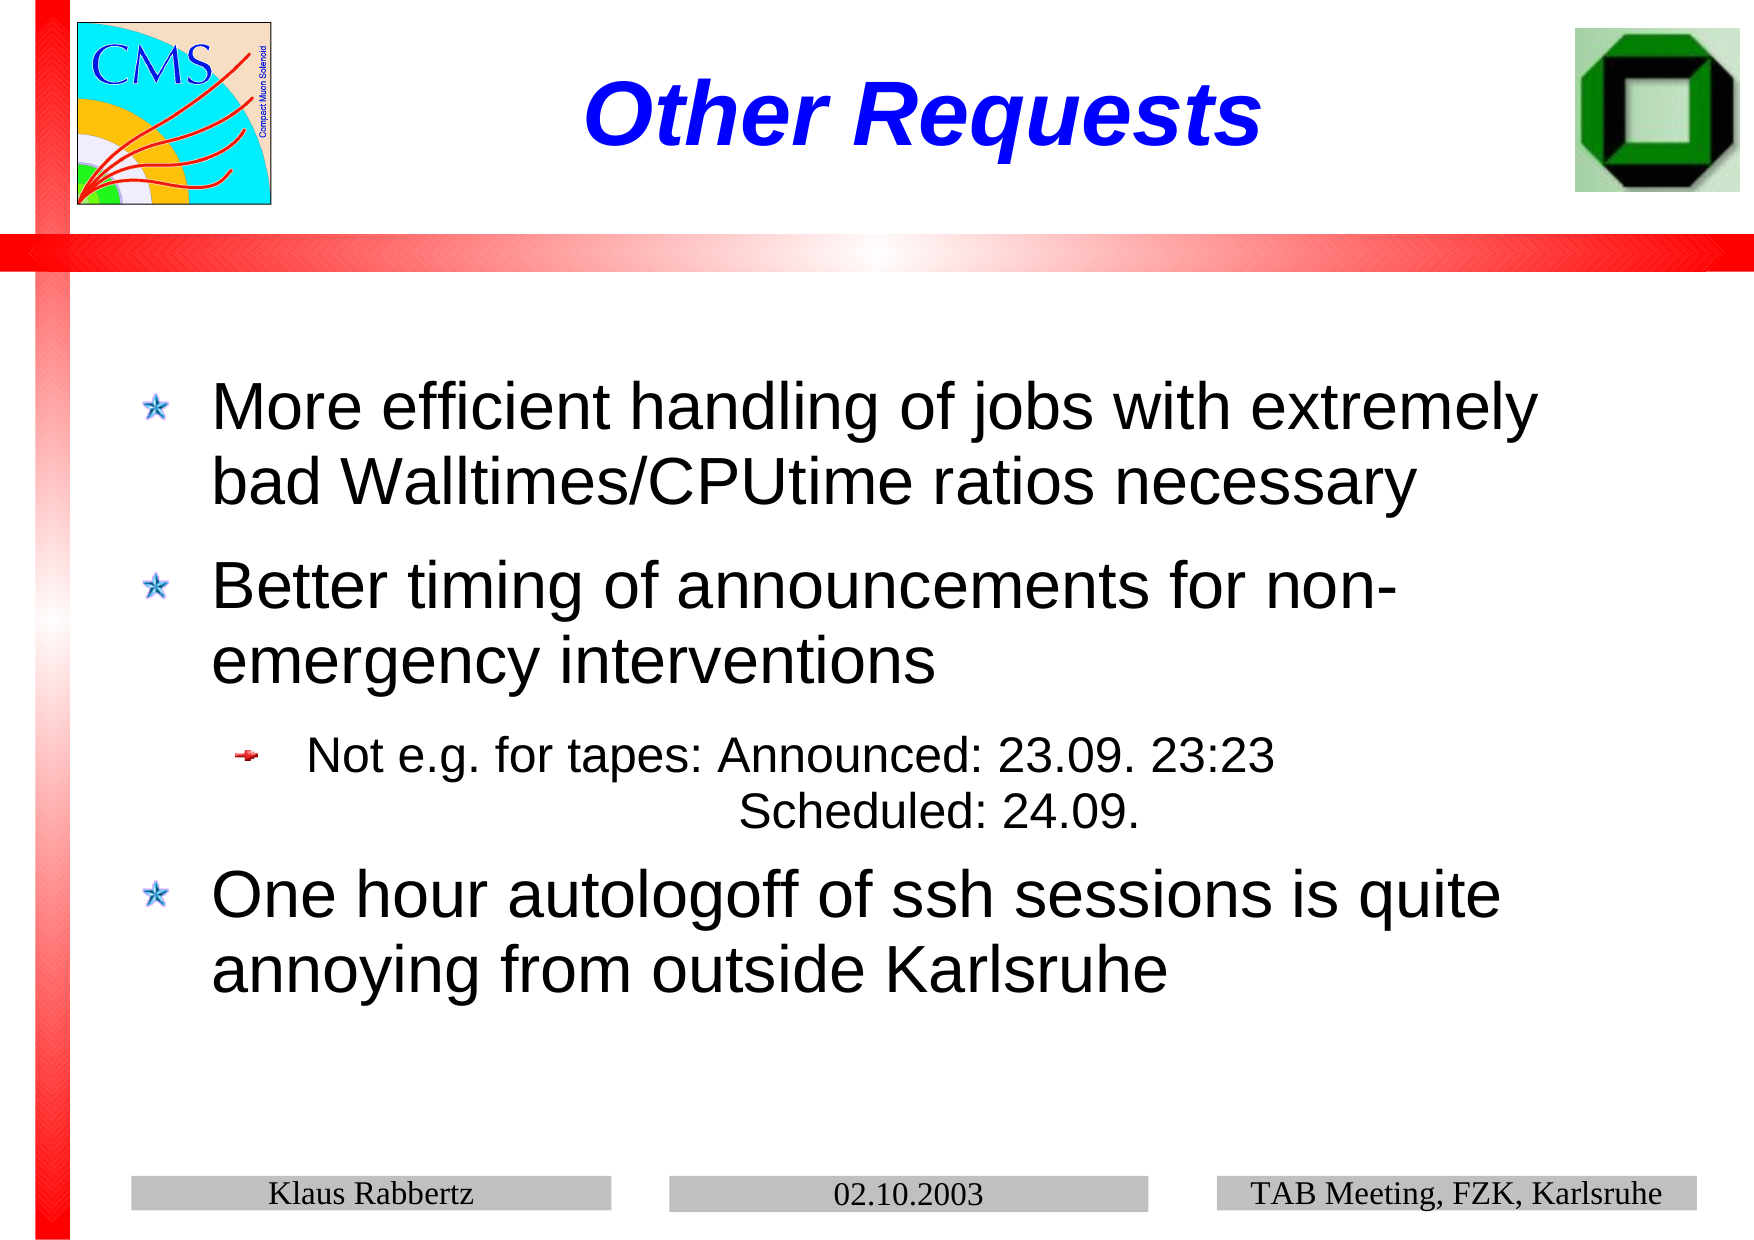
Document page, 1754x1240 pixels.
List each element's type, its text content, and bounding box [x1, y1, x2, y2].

title Other Requests [282, 10, 1566, 218]
picture [1575, 28, 1740, 192]
list More efficient handling of jobs with extremely bad Walltimes/CPUtime ratios necessary Better timing of announcements for non-emergency interventions Not e.g. for tapes: Announced: 23.09. 23:23 Scheduled: 24.09. One hour autologoff of ssh sessions is quite annoying from outside Karlsruhe [128, 369, 1658, 1126]
picture [76, 21, 272, 205]
